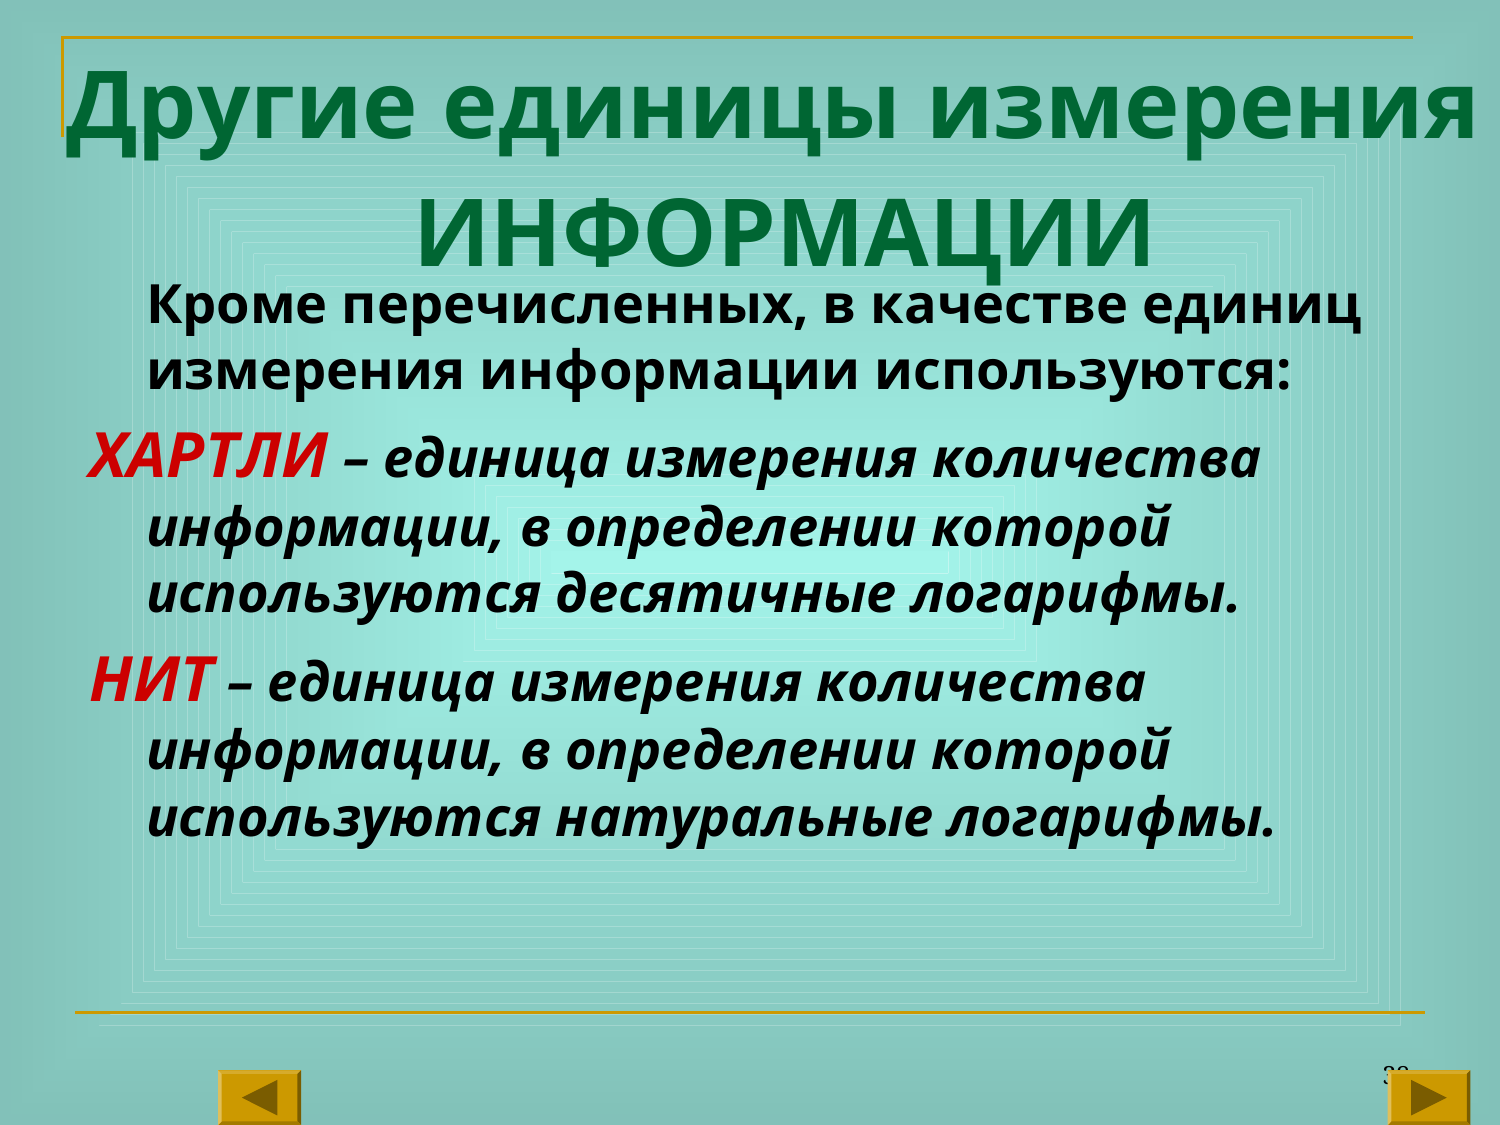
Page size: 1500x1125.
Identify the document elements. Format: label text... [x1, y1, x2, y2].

text_box [220, 1070, 302, 1125]
title Другие единицы измерения ИНФОРМАЦИИ [35, 31, 1500, 265]
list Кроме перечисленных, в качестве единиц измерения информации используются: ХАРТЛИ – единица измерения количества информации, в определении которой используются десятичные логарифмы. НИТ – единица измерения количества информации, в определении которой используются натуральные логарифмы. [75, 262, 1500, 1006]
text_box [1389, 1070, 1471, 1125]
